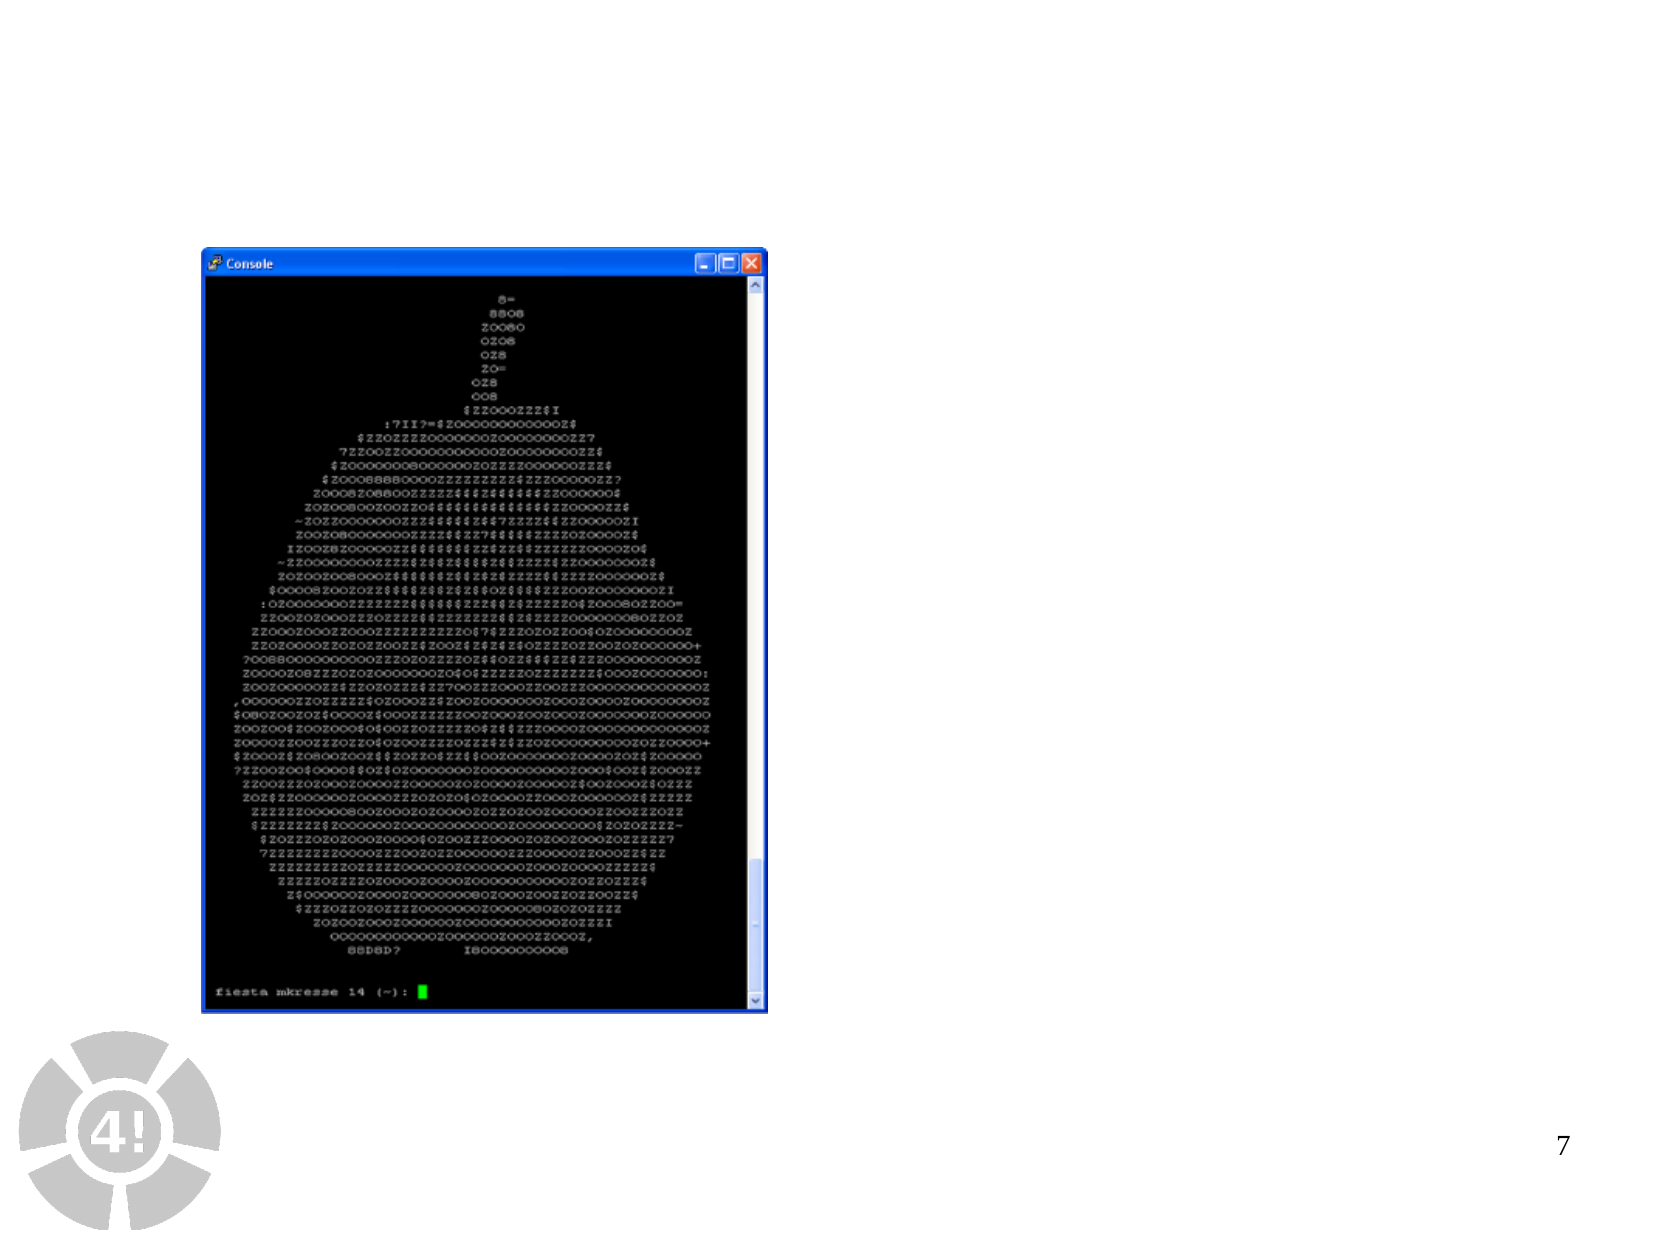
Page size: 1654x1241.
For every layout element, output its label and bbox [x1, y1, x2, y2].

picture [11, 1031, 226, 1230]
picture [201, 247, 768, 1014]
